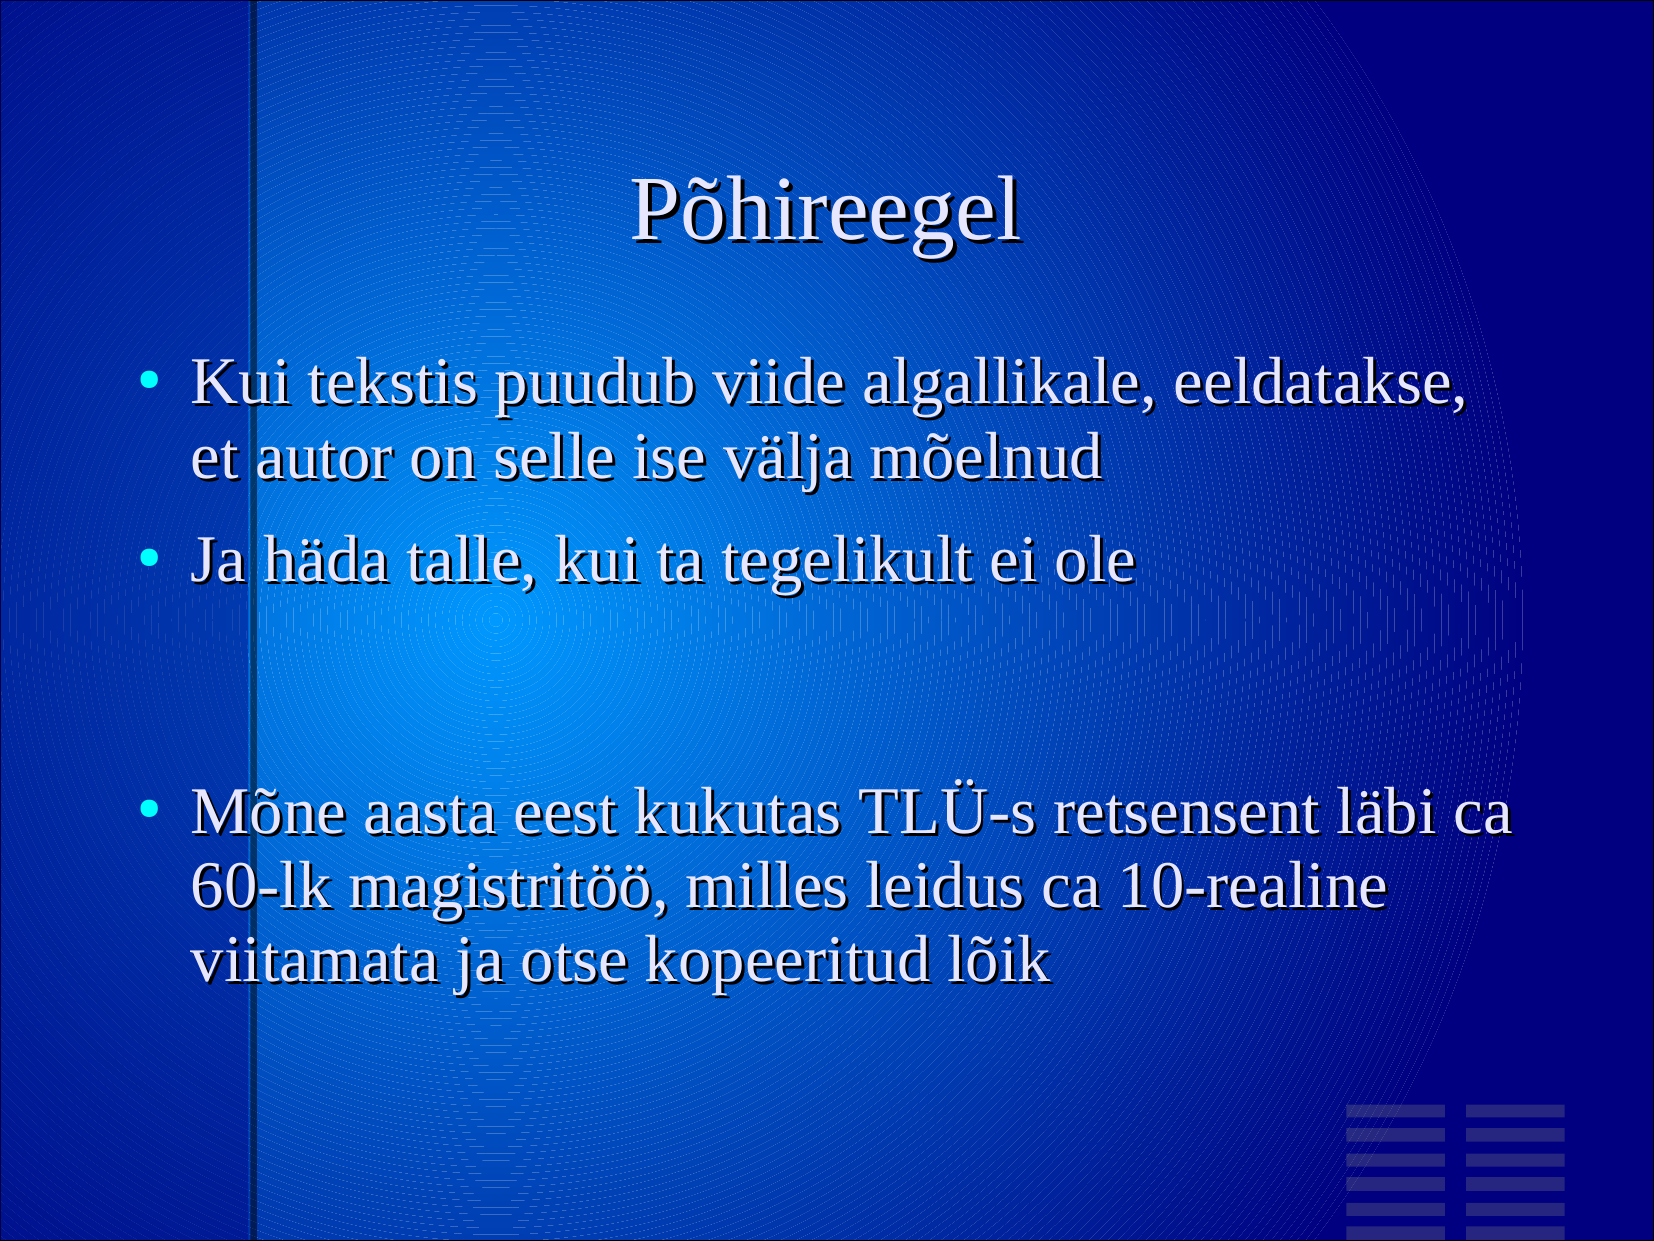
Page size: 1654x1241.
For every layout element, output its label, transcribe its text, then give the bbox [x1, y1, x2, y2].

list Kui tekstis puudub viide algallikale, eeldatakse, et autor on selle ise välja mõelnud Ja häda talle, kui ta tegelikult ei ole Mõne aasta eest kukutas TLÜ-s retsensent läbi ca 60-lk magistritöö, milles leidus ca 10-realine viitamata ja otse kopeeritud lõik [119, 344, 1533, 1164]
title Põhireegel [119, 104, 1533, 313]
